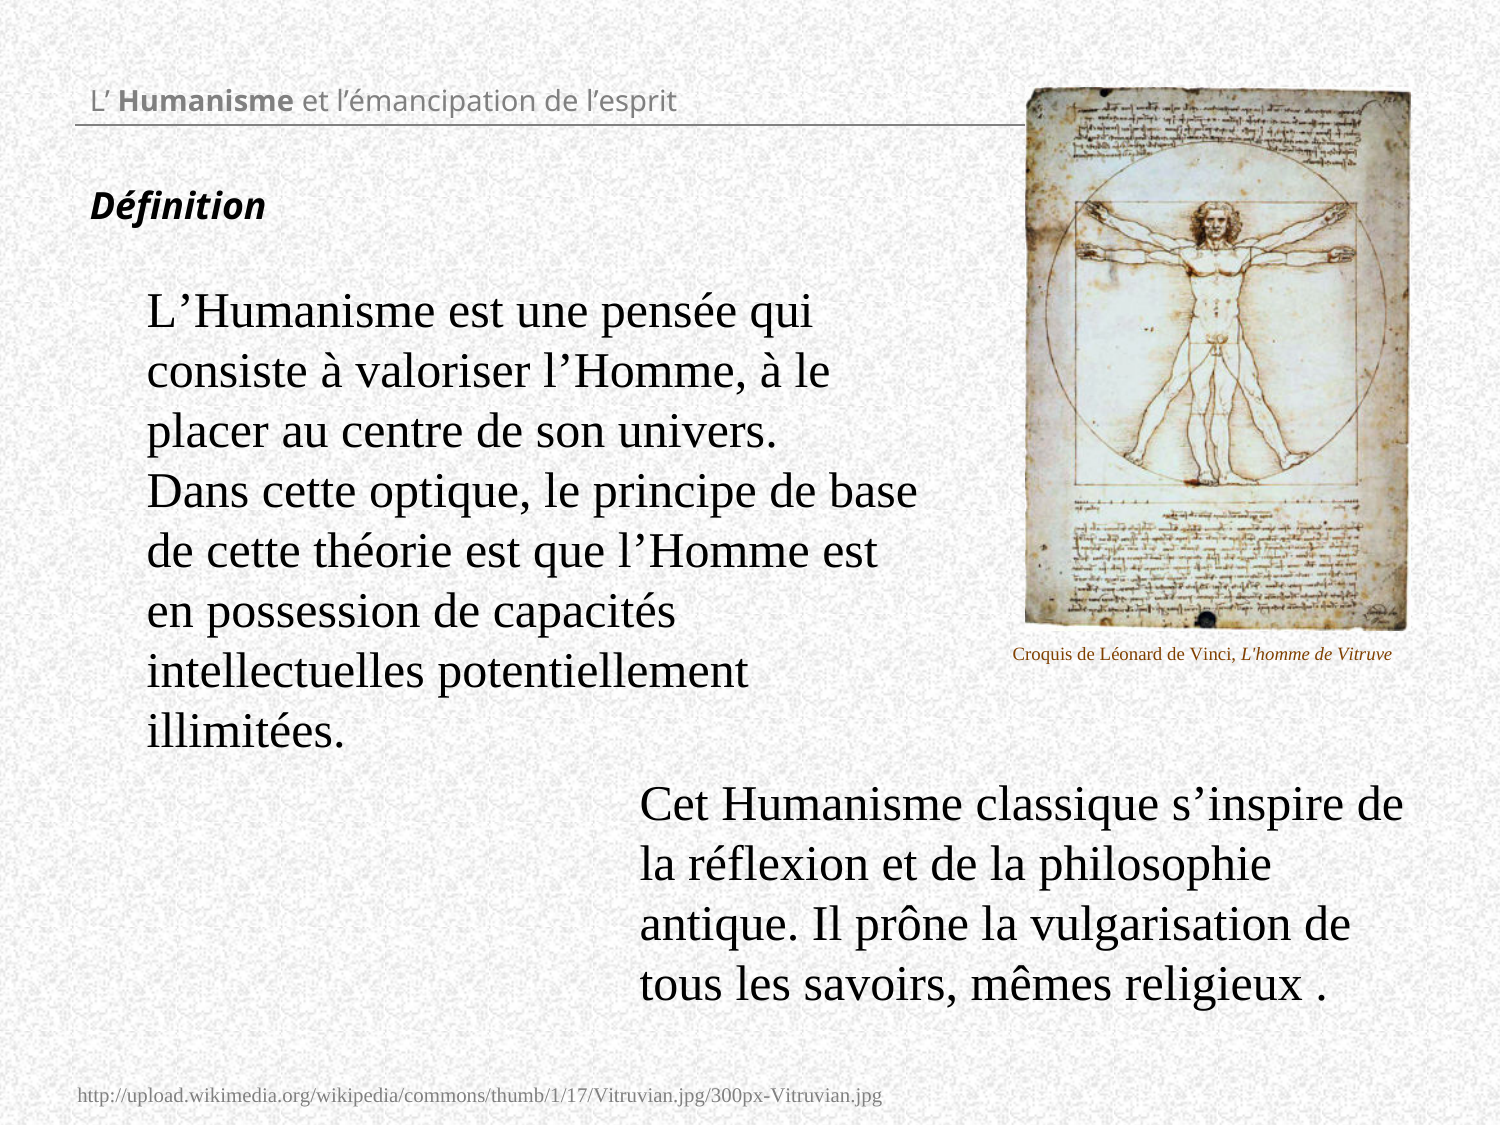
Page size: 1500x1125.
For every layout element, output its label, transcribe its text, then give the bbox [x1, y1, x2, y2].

picture [0, 0, 1500, 1125]
text_box Croquis de Léonard de Vinci, L'homme de Vitruve [987, 624, 1450, 676]
text_box http://upload.wikimedia.org/wikipedia/commons/thumb/1/17/Vitruvian.jpg/300px-Vitruvian.jpg [62, 1073, 901, 1115]
text_box Définition [75, 174, 313, 236]
text_box L’ Humanisme et l’émancipation de l’esprit [74, 74, 1313, 126]
text_box L’Humanisme est une pensée qui consiste à valoriser l’Homme, à le placer au centre de son univers. Dans cette optique, le principe de base de cette théorie est que l’Homme est en possession de capacités intellectuelles potentiellement illimitées. [131, 269, 945, 765]
text_box Cet Humanisme classique s’inspire de la réflexion et de la philosophie antique. Il prône la vulgarisation de tous les savoirs, mêmes religieux . [624, 762, 1438, 1018]
